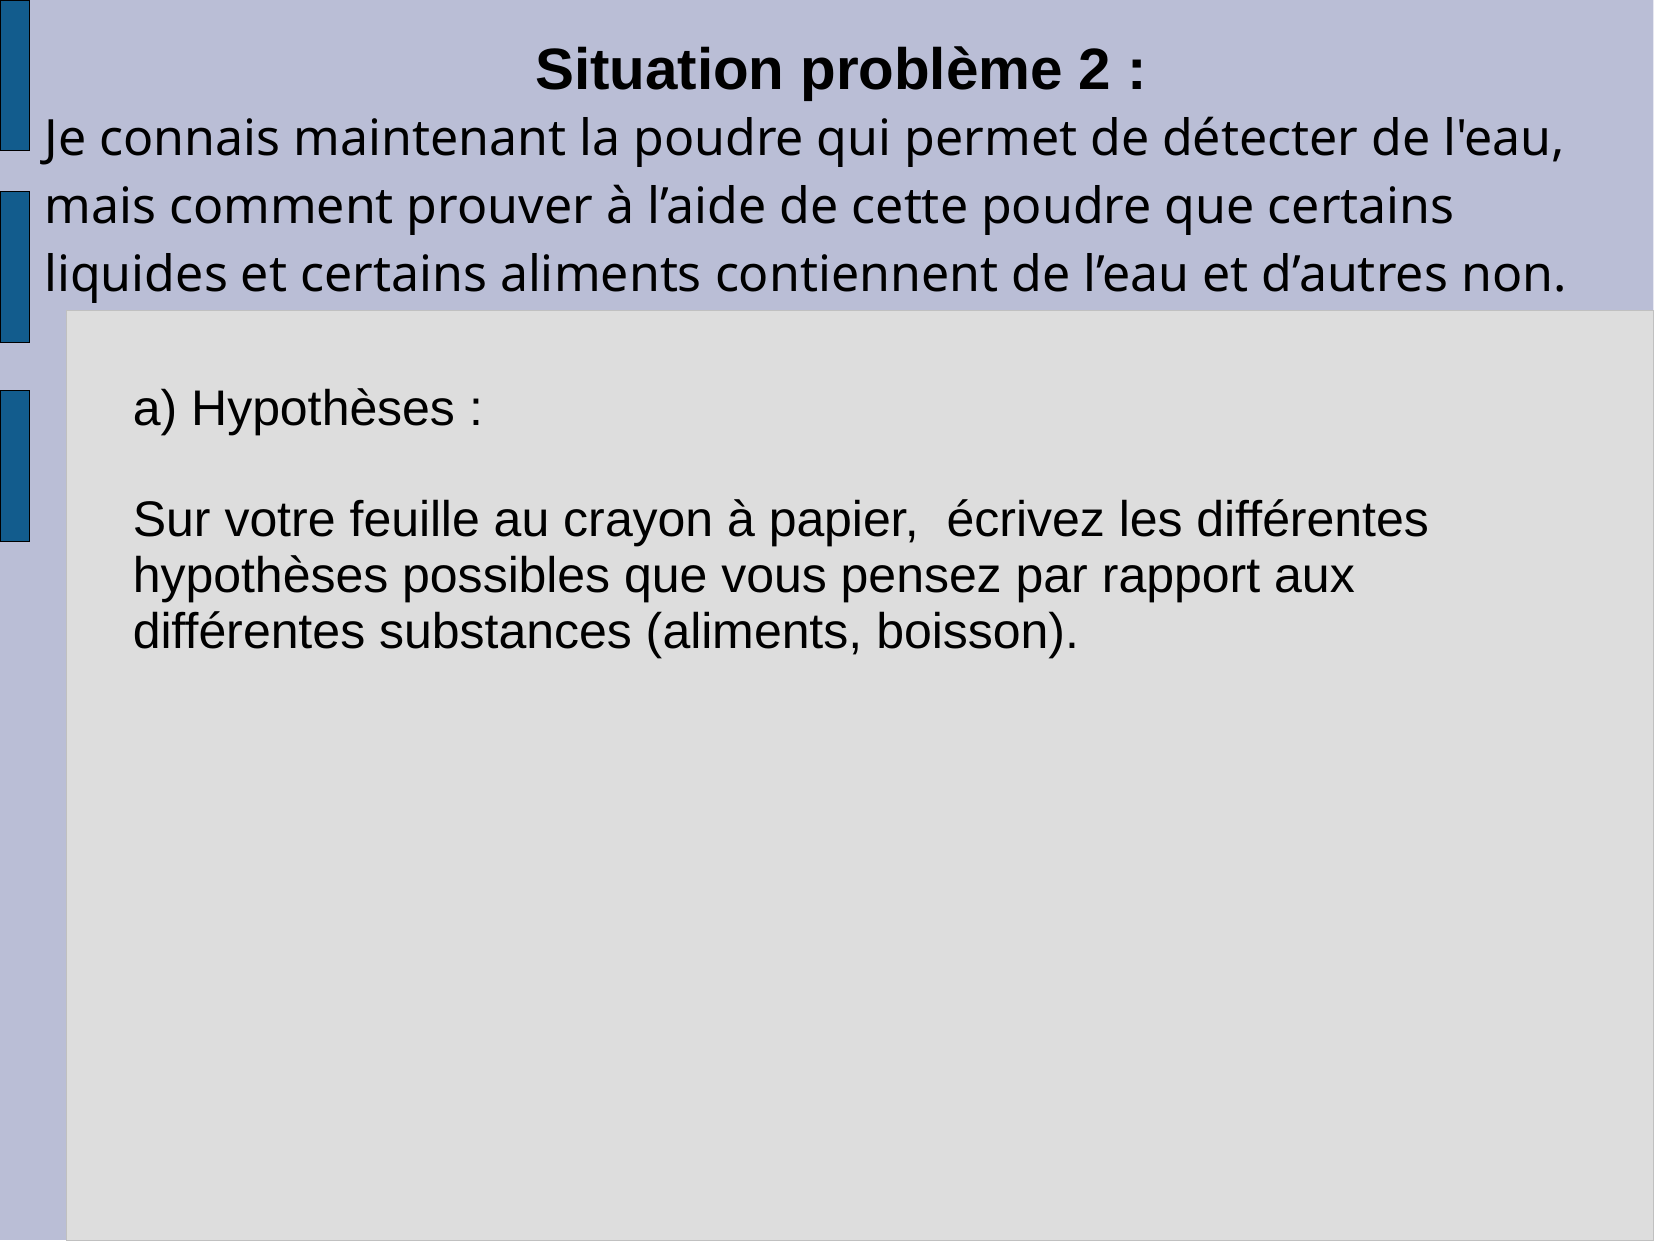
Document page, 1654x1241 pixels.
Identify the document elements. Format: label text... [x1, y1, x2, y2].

text_box Situation problème 2 : Je connais maintenant la poudre qui permet de détecter de l'eau, mais comment prouver à l’aide de cette poudre que certains liquides et certains aliments contiennent de l’eau et d’autres non. [29, 29, 1654, 321]
text_box a) Hypothèses : Sur votre feuille au crayon à papier, écrivez les différentes hypothèses possibles que vous pensez par rapport aux différentes substances (aliments, boisson). [118, 372, 1565, 945]
